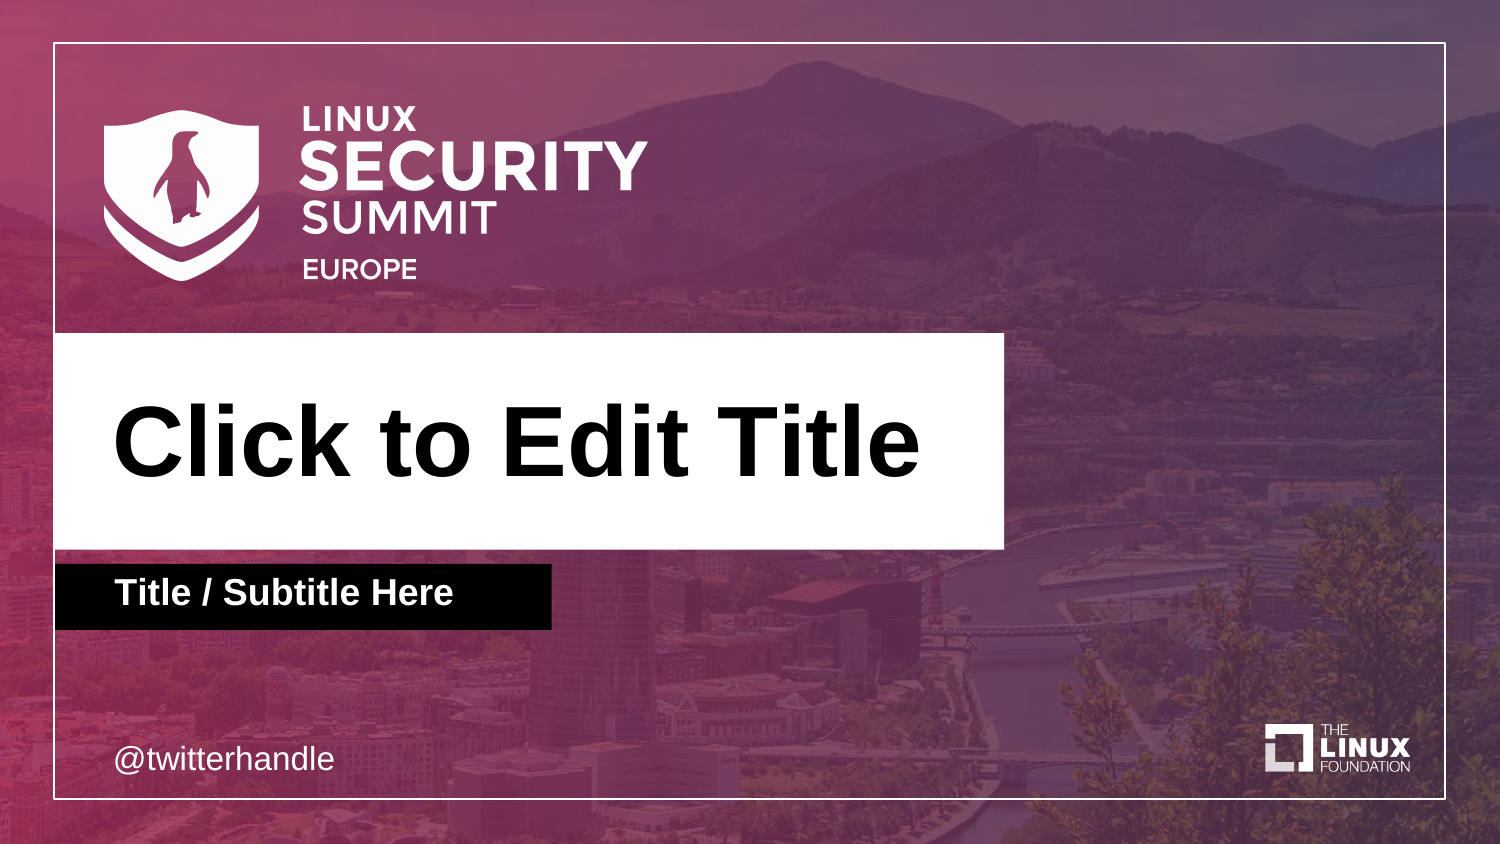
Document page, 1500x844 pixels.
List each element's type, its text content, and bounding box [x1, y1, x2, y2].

list @twitterhandle [53, 733, 407, 800]
list Click to Edit Title [53, 333, 1005, 550]
list Title / Subtitle Here [55, 563, 552, 630]
